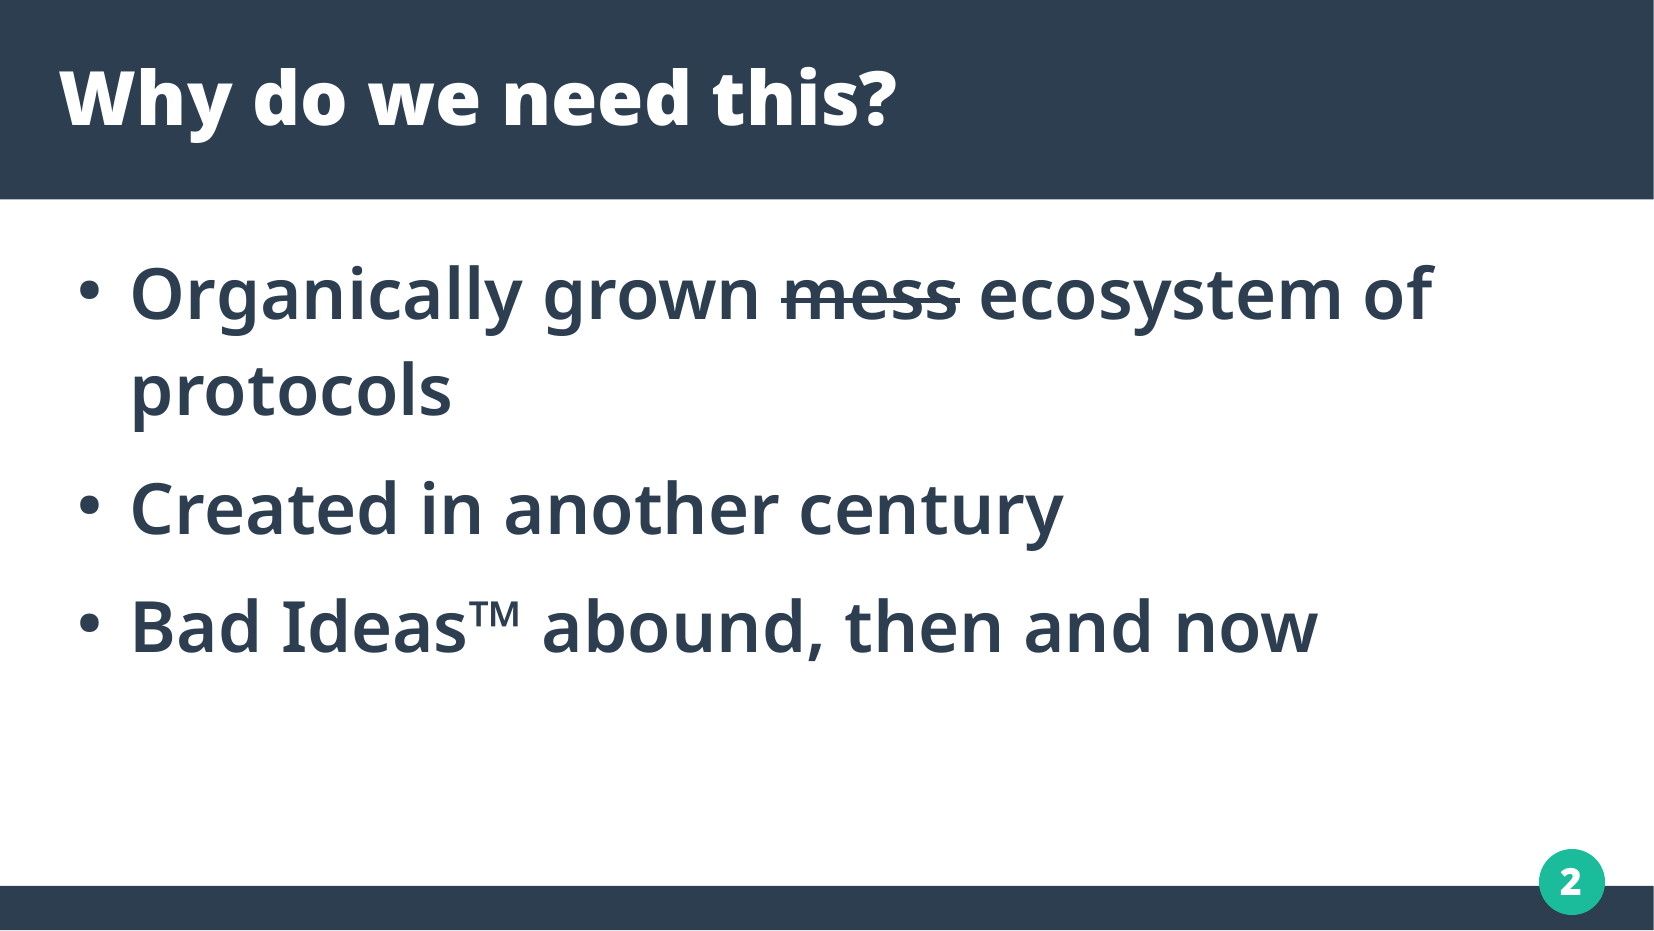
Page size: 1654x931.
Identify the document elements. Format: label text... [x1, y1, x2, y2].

list Organically grown mess ecosystem of protocols Created in another century Bad Ideas™ abound, then and now [59, 243, 1595, 864]
title Why do we need this? [59, 37, 1595, 155]
